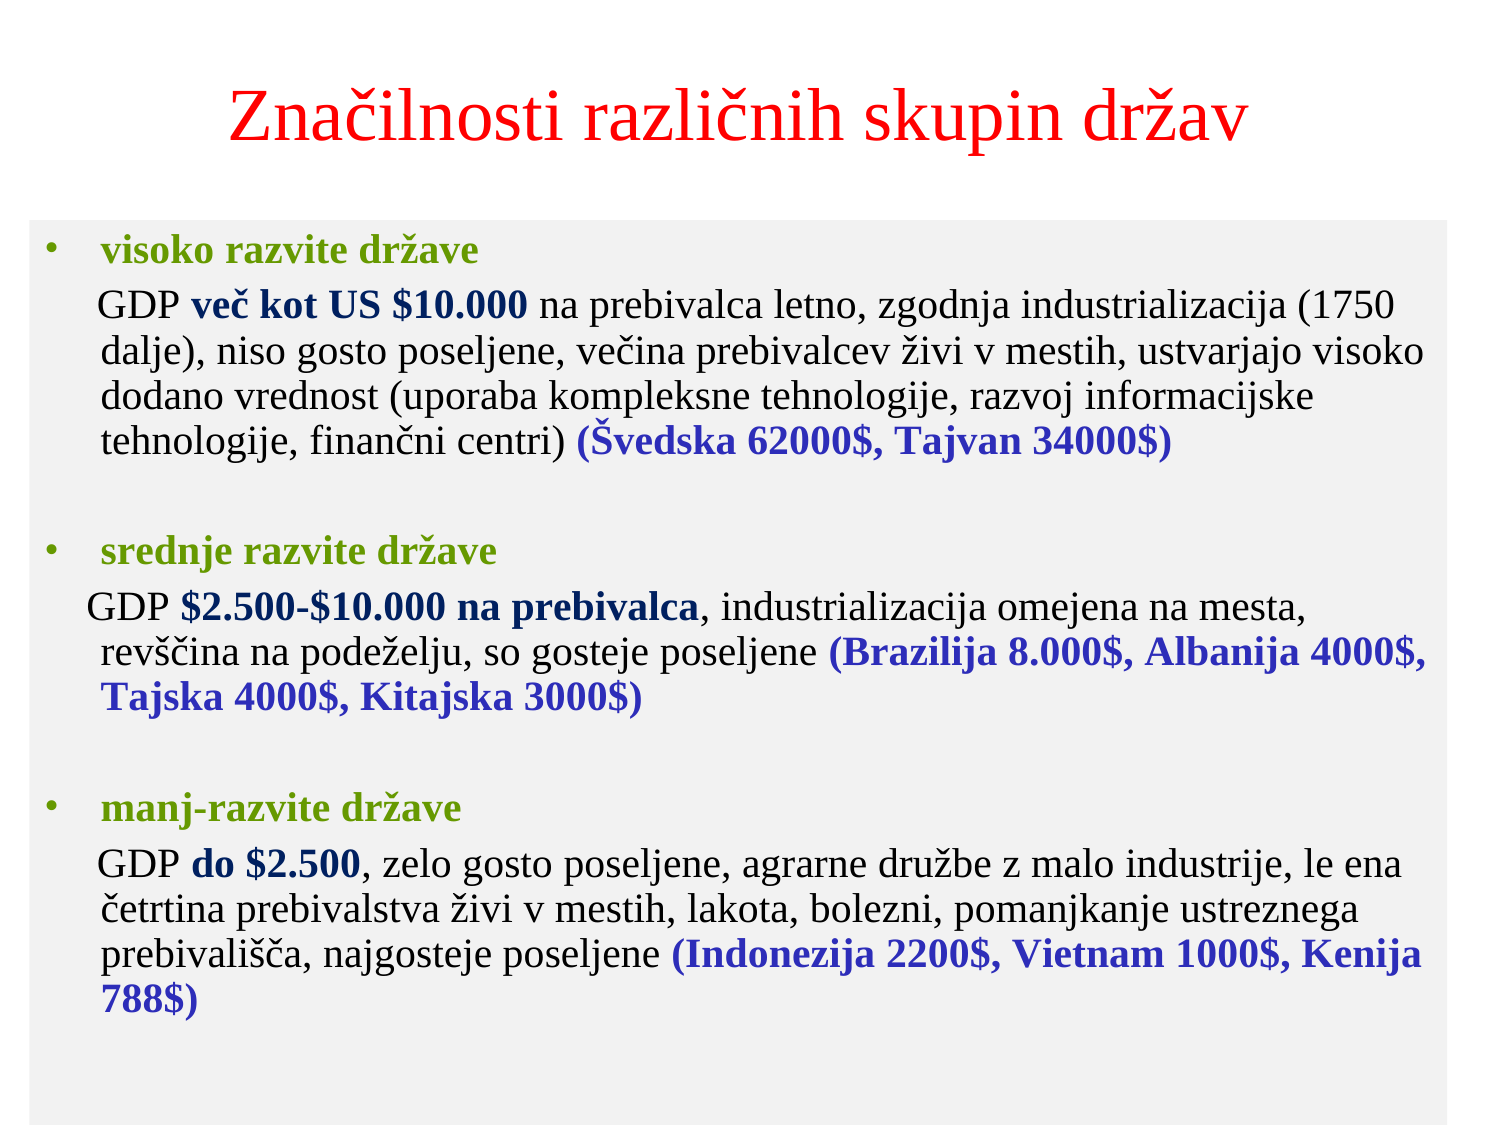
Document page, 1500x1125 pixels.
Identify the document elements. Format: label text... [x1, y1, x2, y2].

title Značilnosti različnih skupin držav [53, 57, 1425, 163]
list visoko razvite države GDP več kot US $10.000 na prebivalca letno, zgodnja industrializacija (1750 dalje), niso gosto poseljene, večina prebivalcev živi v mestih, ustvarjajo visoko dodano vrednost (uporaba kompleksne tehnologije, razvoj informacijske tehnologije, finančni centri) (Švedska 62000$, Tajvan 34000$) srednje razvite države GDP $2.500-$10.000 na prebivalca, industrializacija omejena na mesta, revščina na podeželju, so gosteje poseljene (Brazilija 8.000$, Albanija 4000$, Tajska 4000$, Kitajska 3000$) manj-razvite države GDP do $2.500, zelo gosto poseljene, agrarne družbe z malo industrije, le ena četrtina prebivalstva živi v mestih, lakota, bolezni, pomanjkanje ustreznega prebivališča, najgosteje poseljene (Indonezija 2200$, Vietnam 1000$, Kenija 788$) [29, 220, 1448, 1125]
